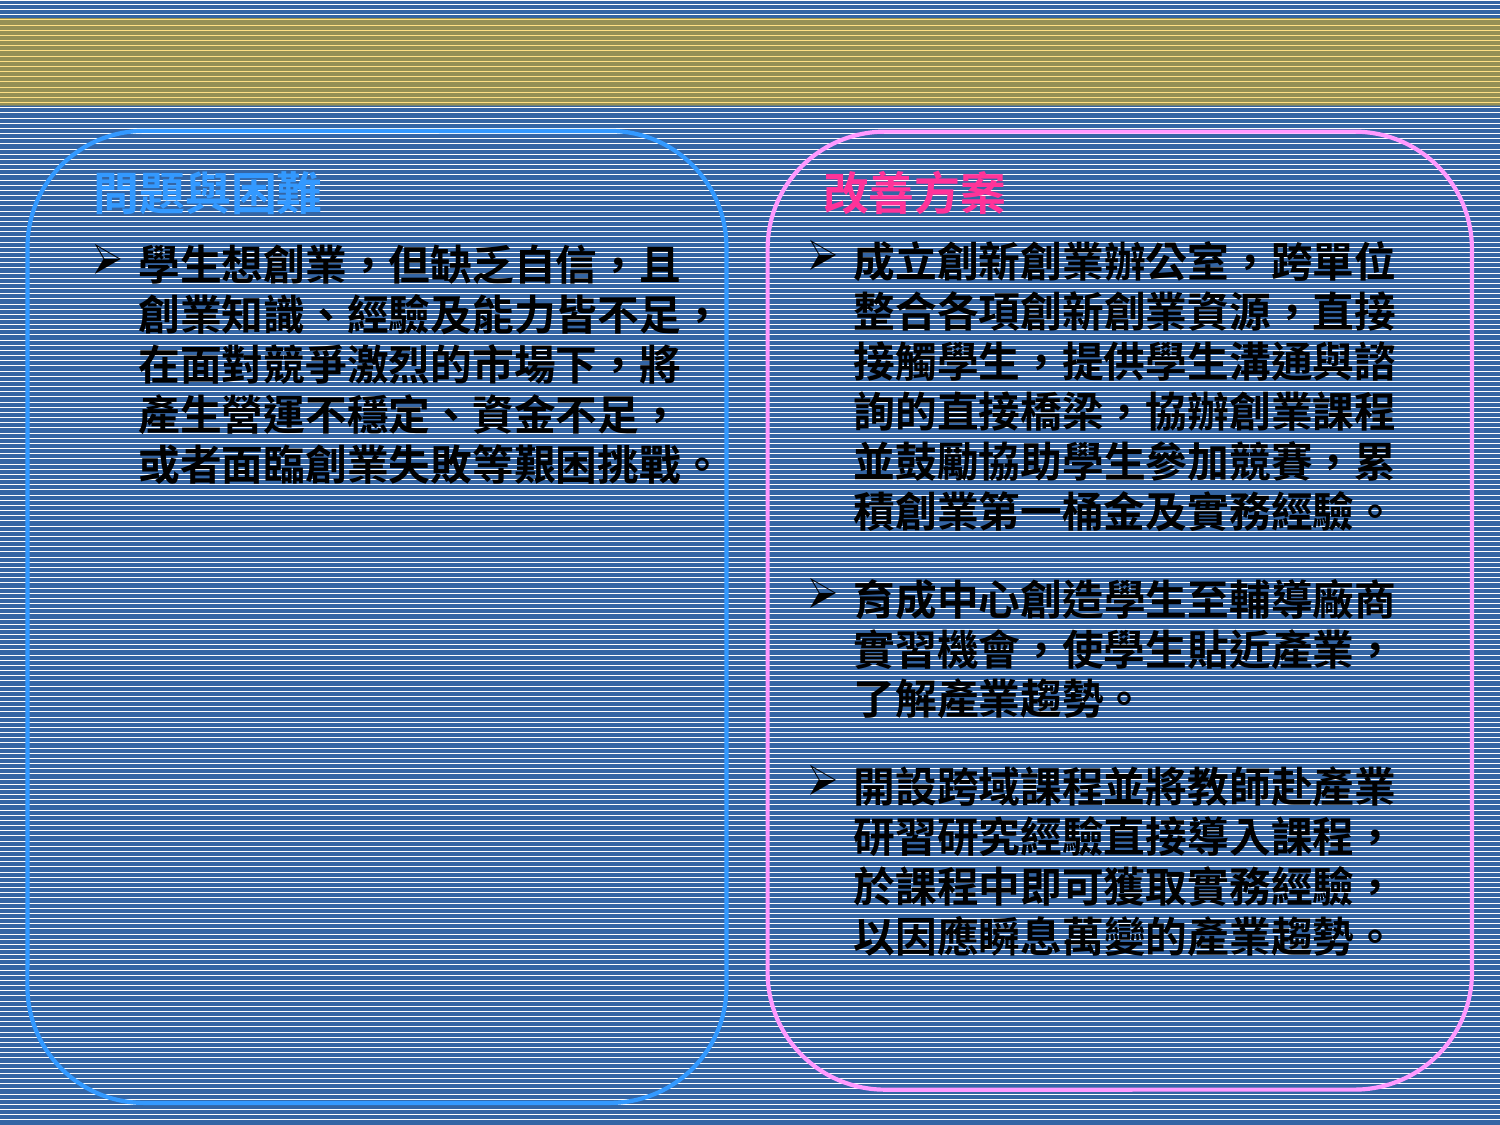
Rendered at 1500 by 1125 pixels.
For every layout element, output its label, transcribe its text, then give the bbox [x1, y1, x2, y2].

text_box 成立創新創業辦公室，跨單位整合各項創新創業資源，直接接觸學生，提供學生溝通與諮詢的直接橋梁，協辦創業課程並鼓勵協助學生參加競賽，累積創業第一桶金及實務經驗。 育成中心創造學生至輔導廠商實習機會，使學生貼近產業，了解產業趨勢。 開設跨域課程並將教師赴產業研習研究經驗直接導入課程，於課程中即可獲取實務經驗，以因應瞬息萬變的產業趨勢。 [791, 228, 1417, 969]
text_box [0, 18, 1500, 106]
text_box 改善方案 [808, 156, 1022, 227]
text_box 問題與困難 [79, 156, 338, 227]
text_box 學生想創業，但缺乏自信，且創業知識、經驗及能力皆不足，在面對競爭激烈的市場下，將產生營運不穩定、資金不足，或者面臨創業失敗等艱困挑戰。 [76, 231, 702, 497]
